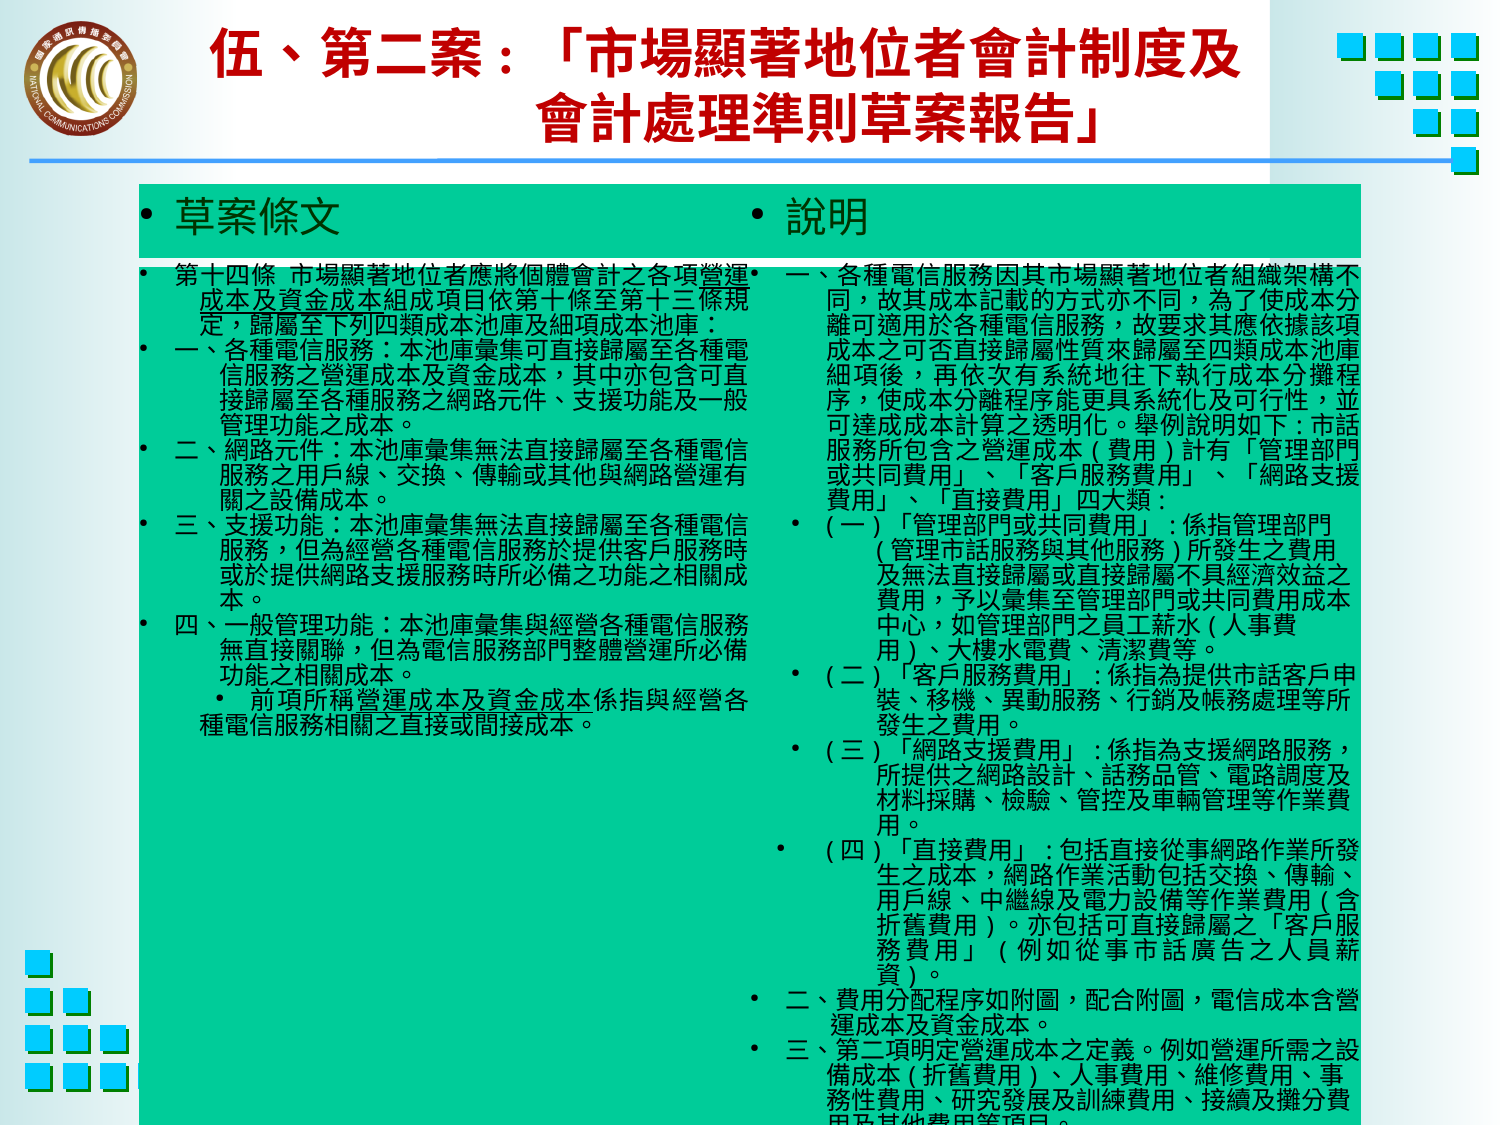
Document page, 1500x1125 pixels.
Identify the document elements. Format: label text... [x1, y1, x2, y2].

table_header 說明 [750, 184, 1361, 258]
table_header 一、各種電信服務因其市場顯著地位者組織架構不同，故其成本記載的方式亦不同，為了使成本分離可適用於各種電信服務，故要求其應依據該項成本之可否直接歸屬性質來歸屬至四類成本池庫細項後，再依次有系統地往下執行成本分攤程序，使成本分離程序能更具系統化及可行性，並可達成成本計算之透明化。舉例說明如下:市話服務所包含之營運成本(費用)計有「管理部門或共同費用」、「客戶服務費用」、「網路支援費用」、「直接費用」四大類: (一)「管理部門或共同費用」:係指管理部門(管理市話服務與其他服務)所發生之費用及無法直接歸屬或直接歸屬不具經濟效益之費用，予以彙集至管理部門或共同費用成本中心，如管理部門之員工薪水(人事費用)、大樓水電費、清潔費等。 (二)「客戶服務費用」:係指為提供市話客戶申裝、移機、異動服務、行銷及帳務處理等所發生之費用。 (三)「網路支援費用」:係指為支援網路服務，所提供之網路設計、話務品管、電路調度及材料採購、檢驗、管控及車輛管理等作業費用。 (四)「直接費用」:包括直接從事網路作業所發生之成本，網路作業活動包括交換、傳輸、用戶線、中繼線及電力設備等作業費用(含折舊費用)。亦包括可直接歸屬之「客戶服務費用」(例如從事市話廣告之人員薪資)。 二、費用分配程序如附圖，配合附圖，電信成本含營運成本及資金成本。 三、第二項明定營運成本之定義。例如營運所需之設備成本(折舊費用)、人事費用、維修費用、事務性費用、研究發展及訓練費用、接續及攤分費用及其他費用等項目。 [750, 267, 1361, 1125]
table_header 草案條文 [139, 184, 750, 258]
table_header 第十四條 市場顯著地位者應將個體會計之各項營運成本及資金成本組成項目依第十條至第十三條規定，歸屬至下列四類成本池庫及細項成本池庫： 一、各種電信服務：本池庫彙集可直接歸屬至各種電信服務之營運成本及資金成本，其中亦包含可直接歸屬至各種服務之網路元件、支援功能及一般管理功能之成本。 二、網路元件：本池庫彙集無法直接歸屬至各種電信服務之用戶線、交換、傳輸或其他與網路營運有關之設備成本。 三、支援功能：本池庫彙集無法直接歸屬至各種電信服務，但為經營各種電信服務於提供客戶服務時或於提供網路支援服務時所必備之功能之相關成本。 四、一般管理功能：本池庫彙集與經營各種電信服務無直接關聯，但為電信服務部門整體營運所必備功能之相關成本。 前項所稱營運成本及資金成本係指與經營各種電信服務相關之直接或間接成本。 [139, 267, 750, 1125]
title 伍、第二案:「市場顯著地位者會計制度及會計處理準則草案報告」 [194, 7, 1258, 161]
